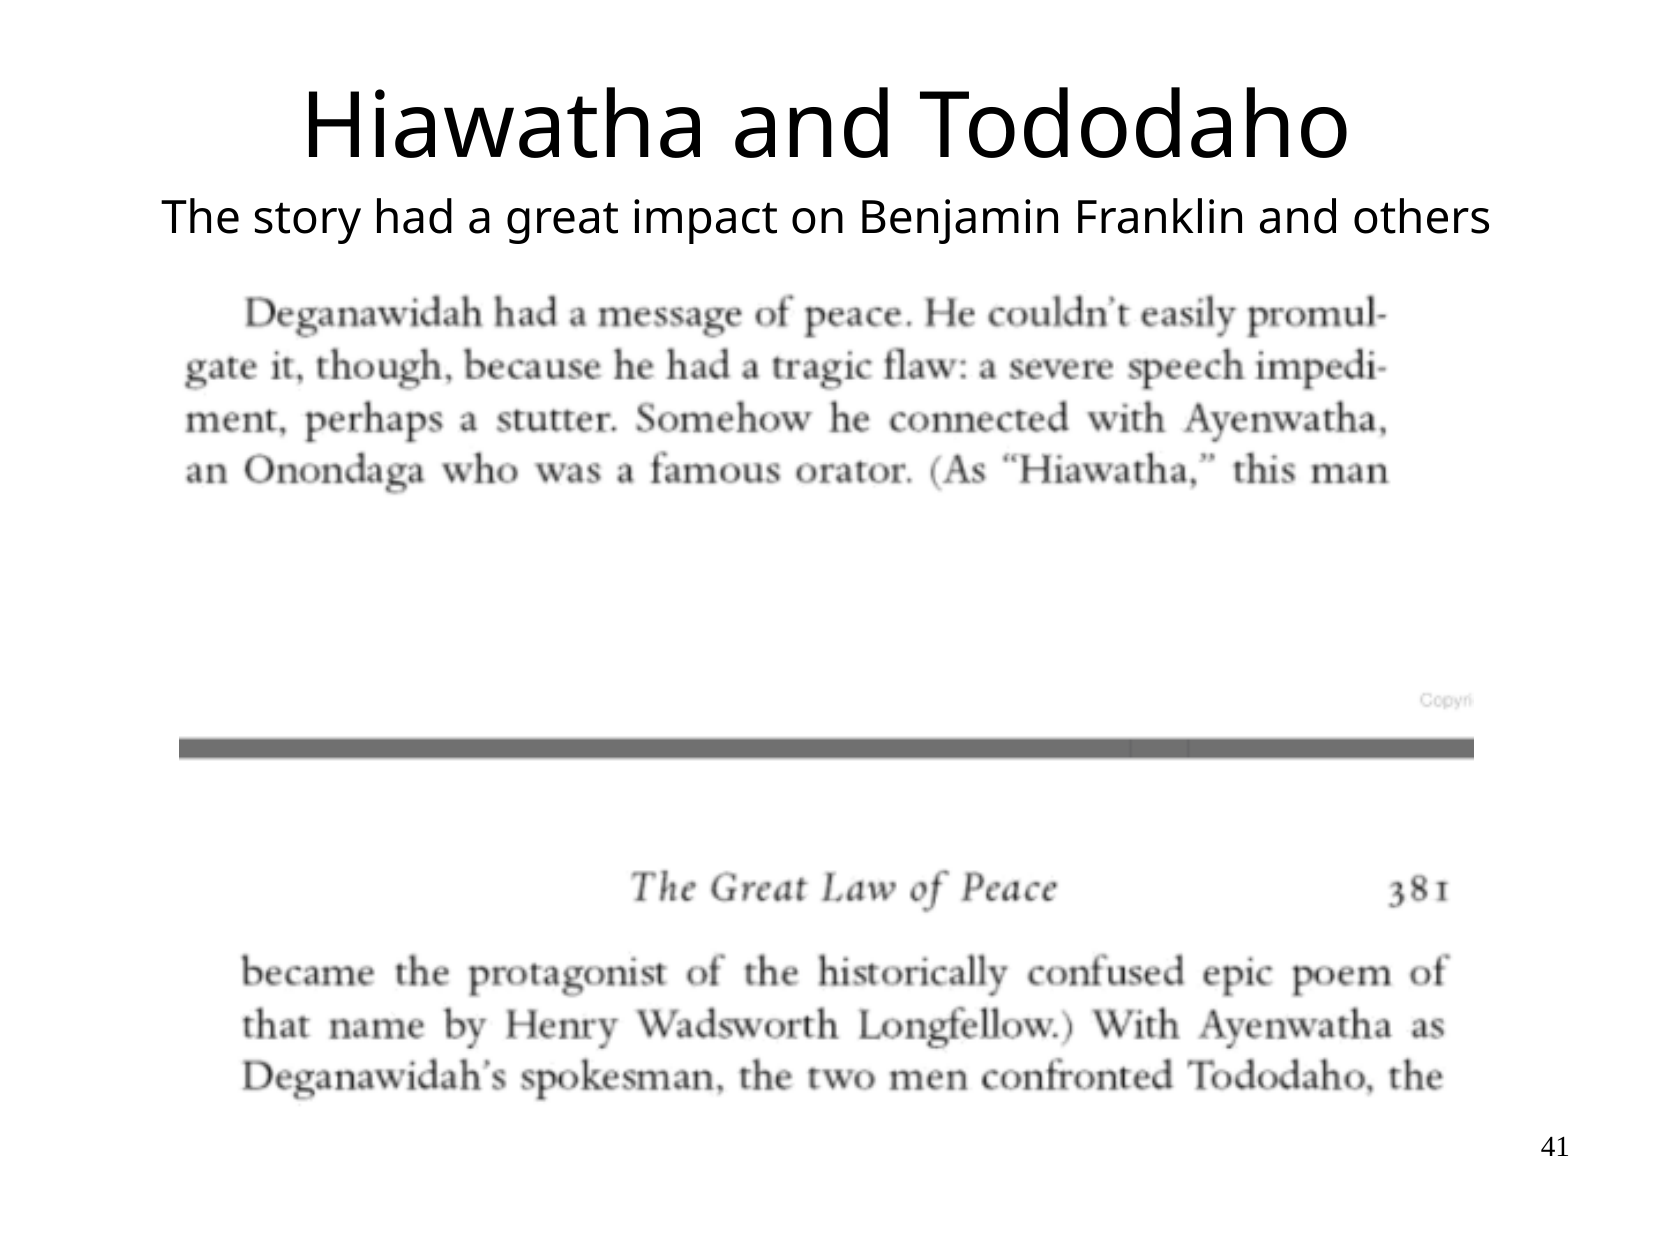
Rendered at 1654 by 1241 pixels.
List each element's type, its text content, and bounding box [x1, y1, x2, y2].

picture [179, 290, 1474, 1109]
title Hiawatha and Tododaho The story had a great impact on Benjamin Franklin and others [82, 49, 1571, 257]
